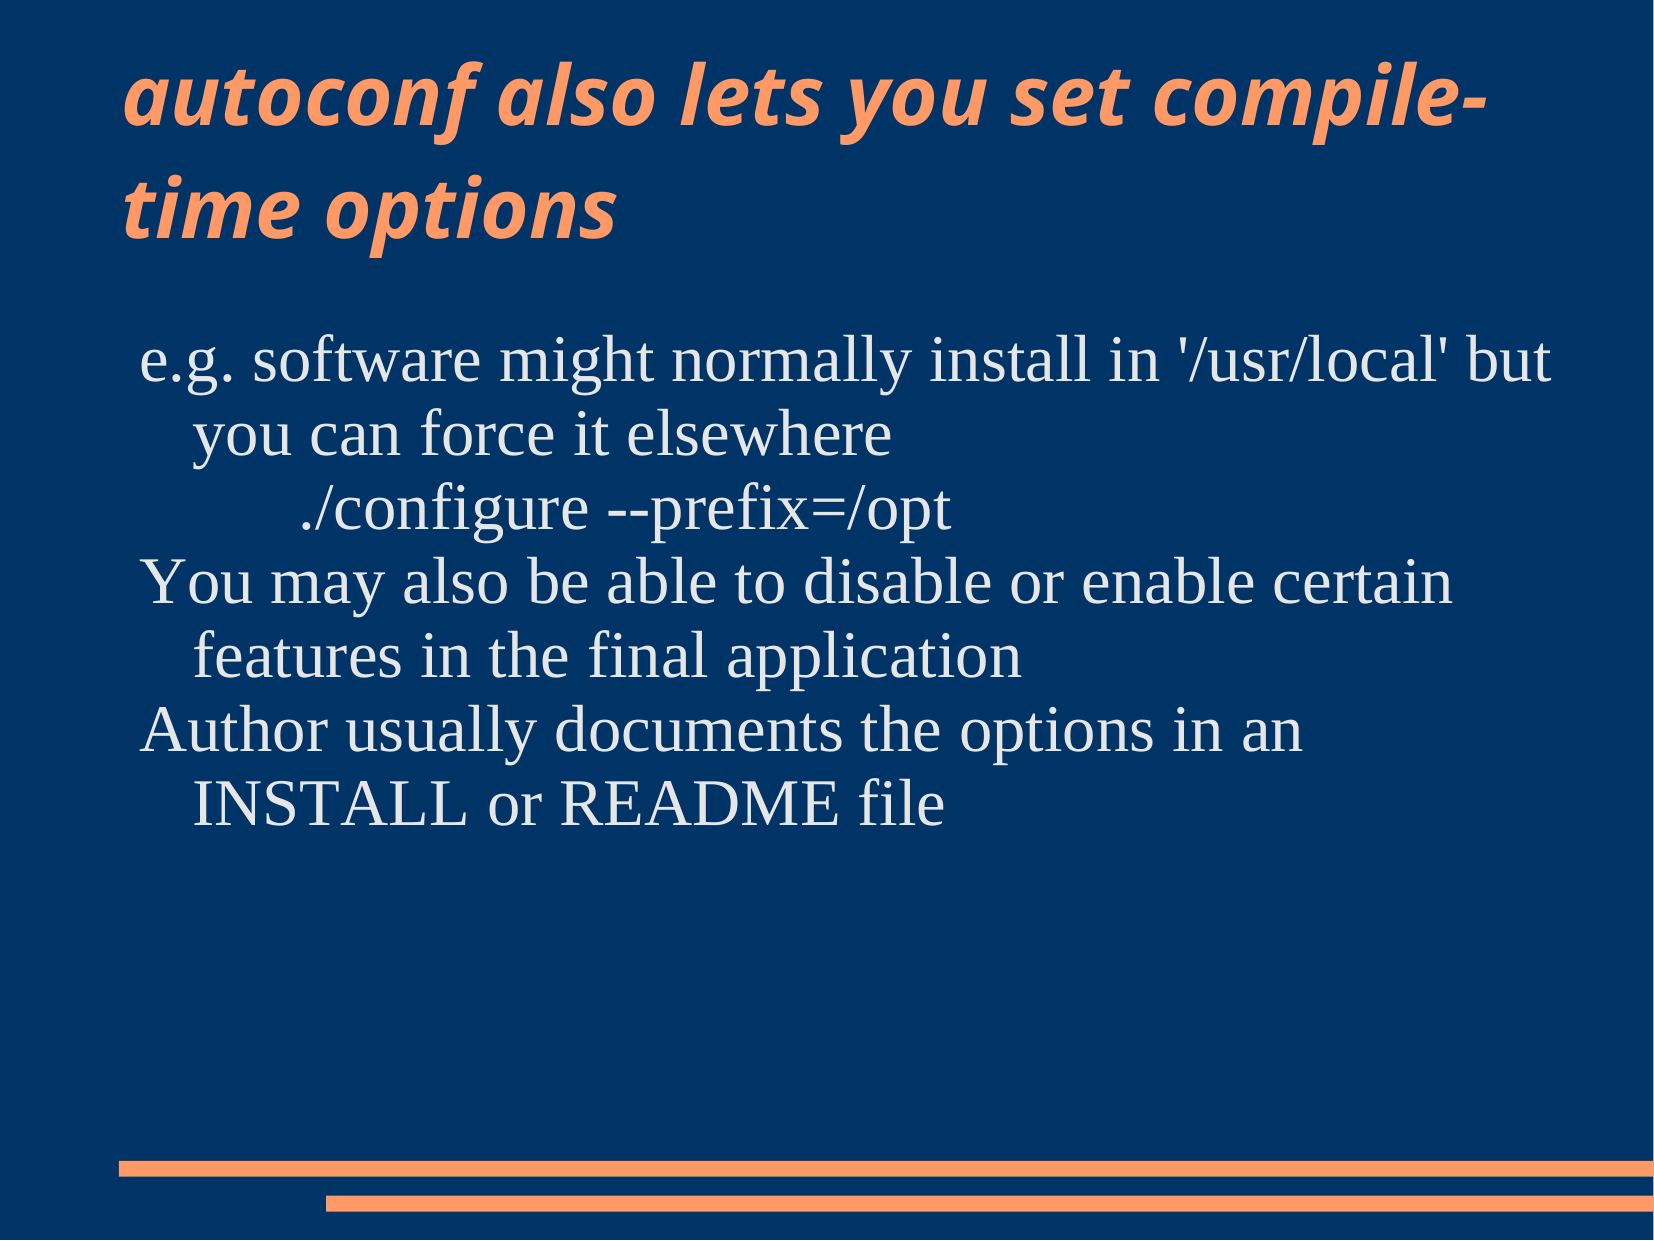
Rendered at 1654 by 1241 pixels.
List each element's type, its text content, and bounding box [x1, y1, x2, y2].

list e.g. software might normally install in '/usr/local' but you can force it elsewhere ./configure --prefix=/opt You may also be able to disable or enable certain features in the final application Author usually documents the options in an INSTALL or README file [121, 322, 1561, 1132]
title autoconf also lets you set compile-time options [121, 46, 1534, 254]
